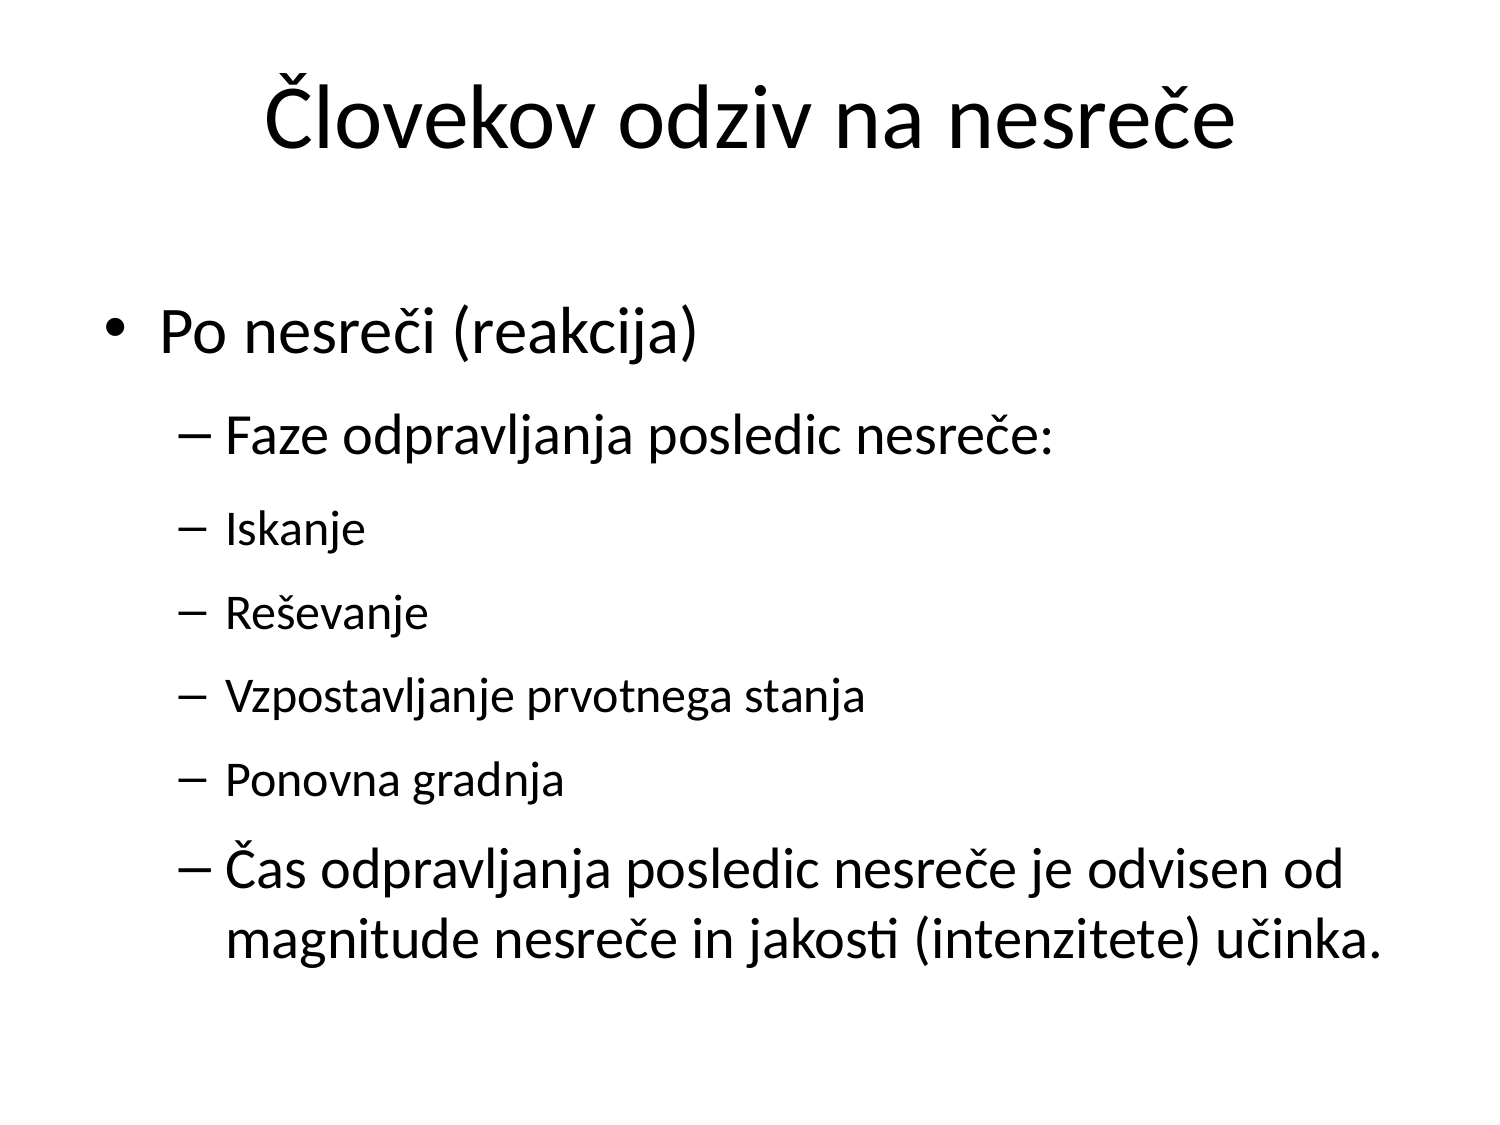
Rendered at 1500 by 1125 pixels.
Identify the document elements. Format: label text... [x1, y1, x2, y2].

list Po nesreči (reakcija) Faze odpravljanja posledic nesreče: Iskanje Reševanje Vzpostavljanje prvotnega stanja Ponovna gradnja Čas odpravljanja posledic nesreče je odvisen od magnitude nesreče in jakosti (intenzitete) učinka. [88, 278, 1412, 1005]
title Človekov odziv na nesreče [76, 30, 1427, 192]
